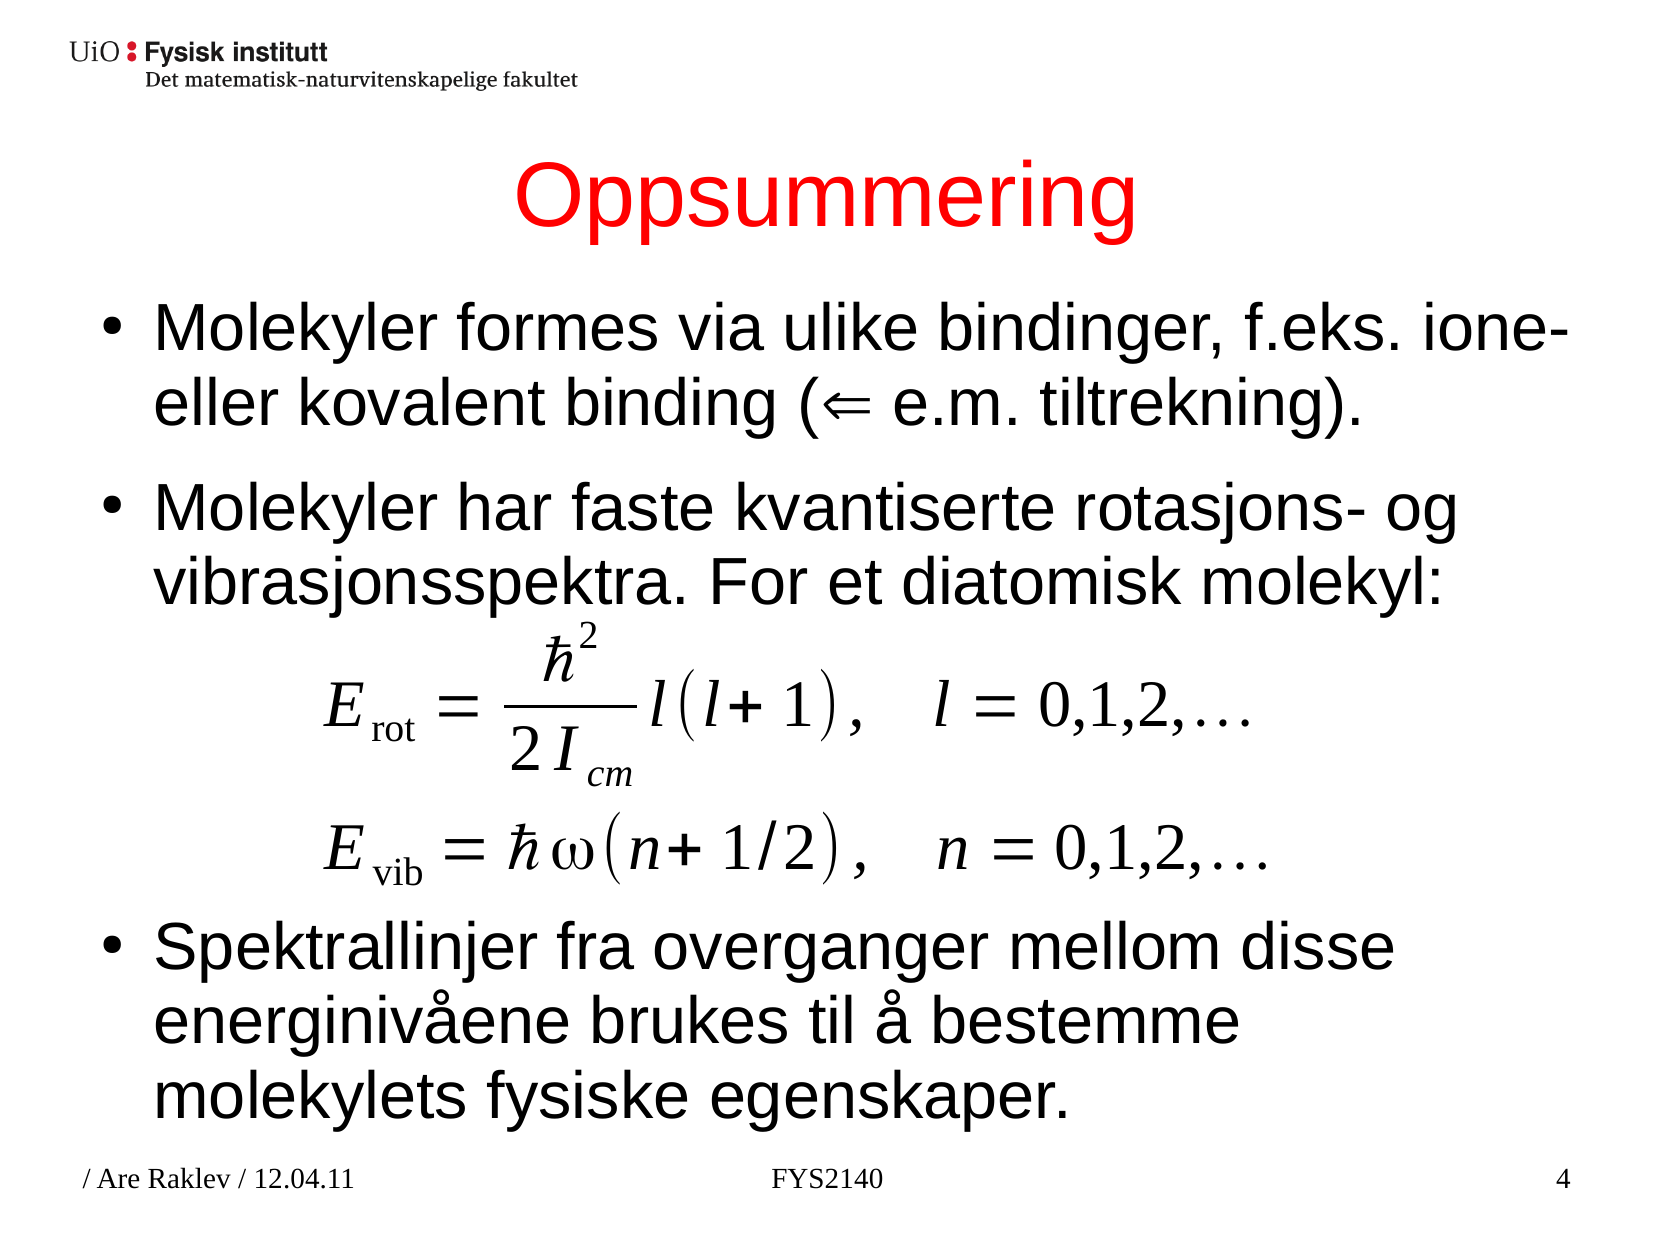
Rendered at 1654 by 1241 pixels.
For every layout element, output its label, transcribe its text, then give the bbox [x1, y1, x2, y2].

chart [313, 807, 1280, 894]
list Molekyler formes via ulike bindinger, f.eks. ione- eller kovalent binding (⇐ e.m. tiltrekning). Molekyler har faste kvantiserte rotasjons- og vibrasjonsspektra. For et diatomisk molekyl: Spektrallinjer fra overganger mellom disse energinivåene brukes til å bestemme molekylets fysiske egenskaper. [82, 290, 1576, 1137]
picture [68, 37, 581, 93]
chart [313, 612, 1262, 796]
title Oppsummering [82, 90, 1571, 290]
